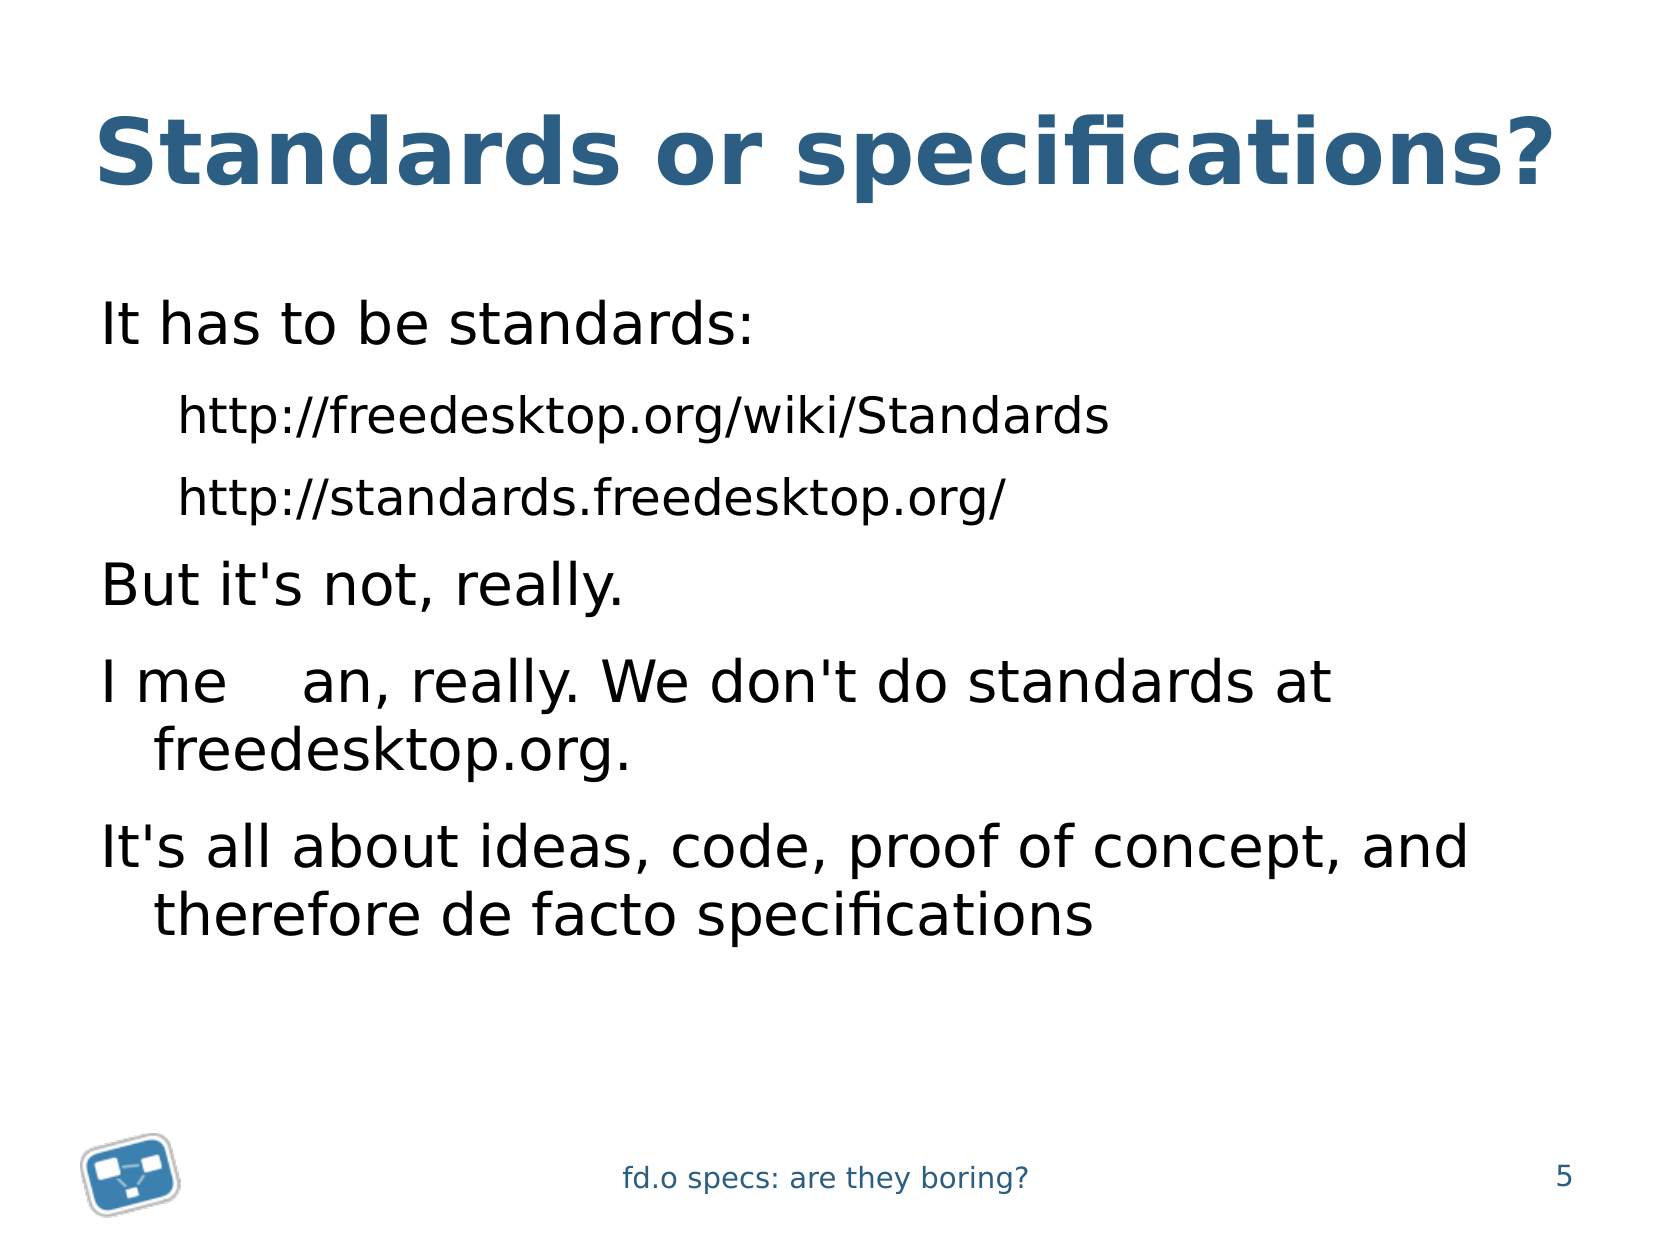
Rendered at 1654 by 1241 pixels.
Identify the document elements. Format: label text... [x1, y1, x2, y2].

list It has to be standards: http://freedesktop.org/wiki/Standards http://standards.freedesktop.org/ But it's not, really. I me an, really. We don't do standards at freedesktop.org. It's all about ideas, code, proof of concept, and therefore de facto specifications [82, 290, 1571, 1094]
picture [80, 1133, 182, 1218]
title Standards or specifications? [82, 49, 1571, 257]
